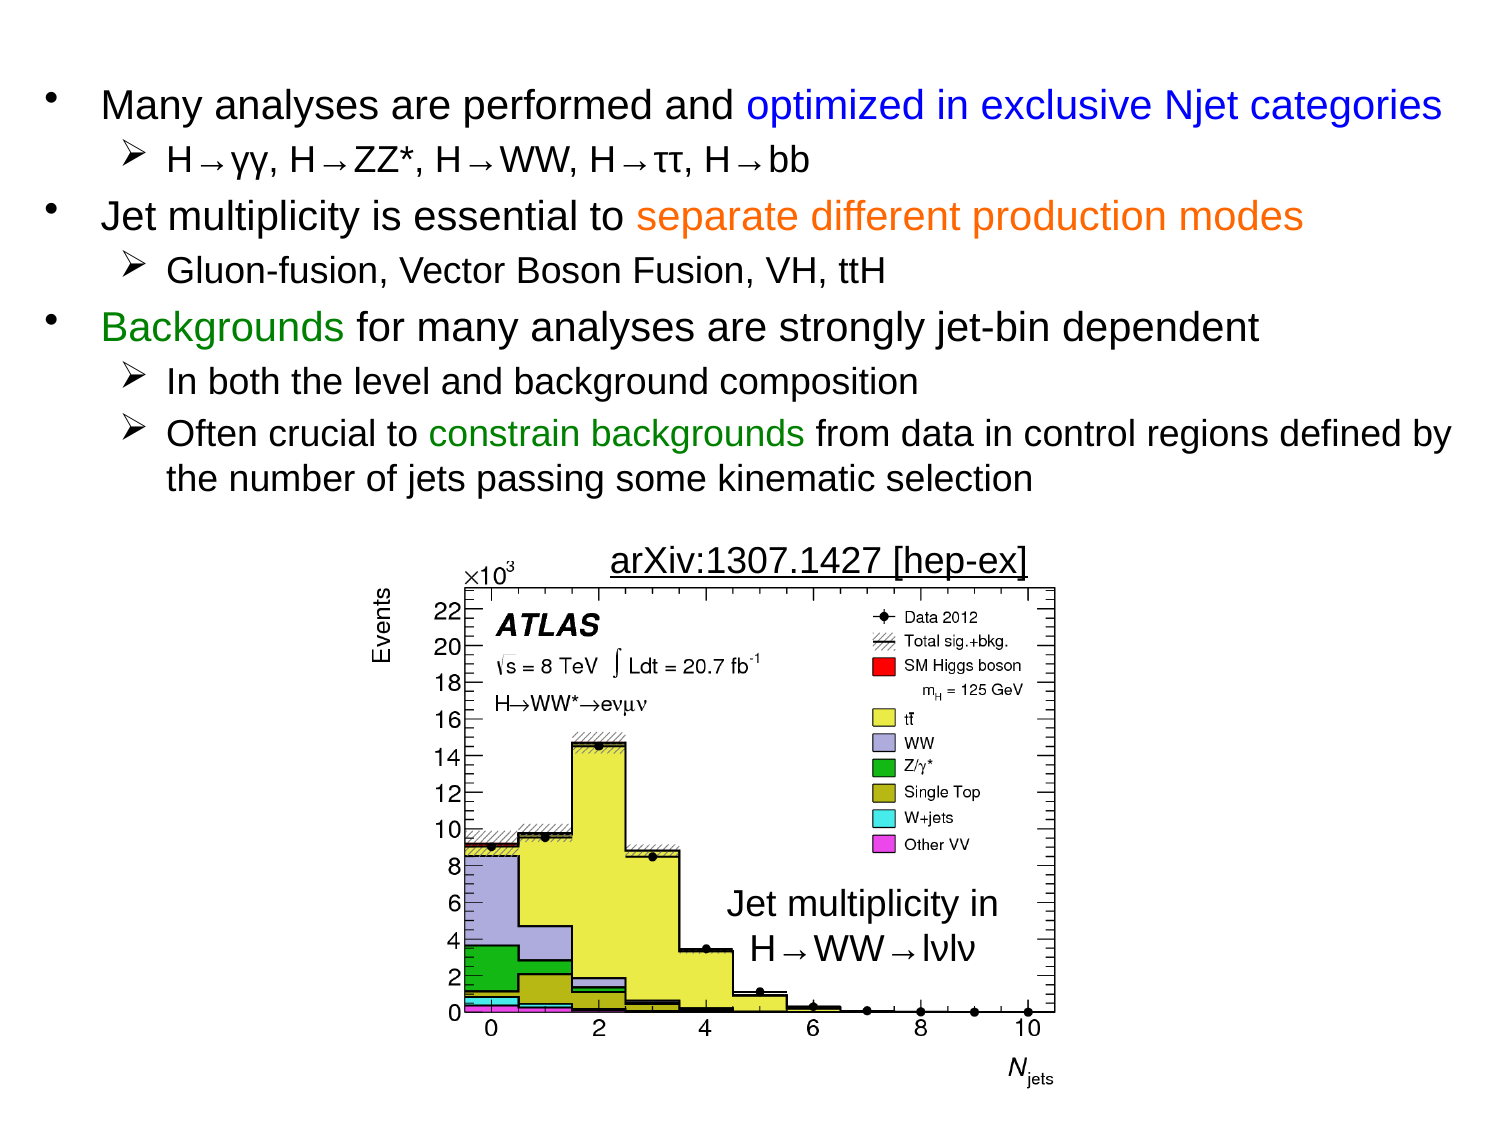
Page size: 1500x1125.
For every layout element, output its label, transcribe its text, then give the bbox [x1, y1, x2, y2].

text_box Jet multiplicity in H→WW→lνlν [699, 871, 1027, 977]
list Many analyses are performed and optimized in exclusive Njet categories H→γγ, H→ZZ*, H→WW, H→ττ, H→bb Jet multiplicity is essential to separate different production modes Gluon-fusion, Vector Boson Fusion, VH, ttH Backgrounds for many analyses are strongly jet-bin dependent In both the level and background composition Often crucial to constrain backgrounds from data in control regions defined by the number of jets passing some kinematic selection [29, 69, 1471, 525]
picture [345, 561, 1092, 1098]
text_box arXiv:1307.1427 [hep-ex] [595, 528, 1054, 589]
